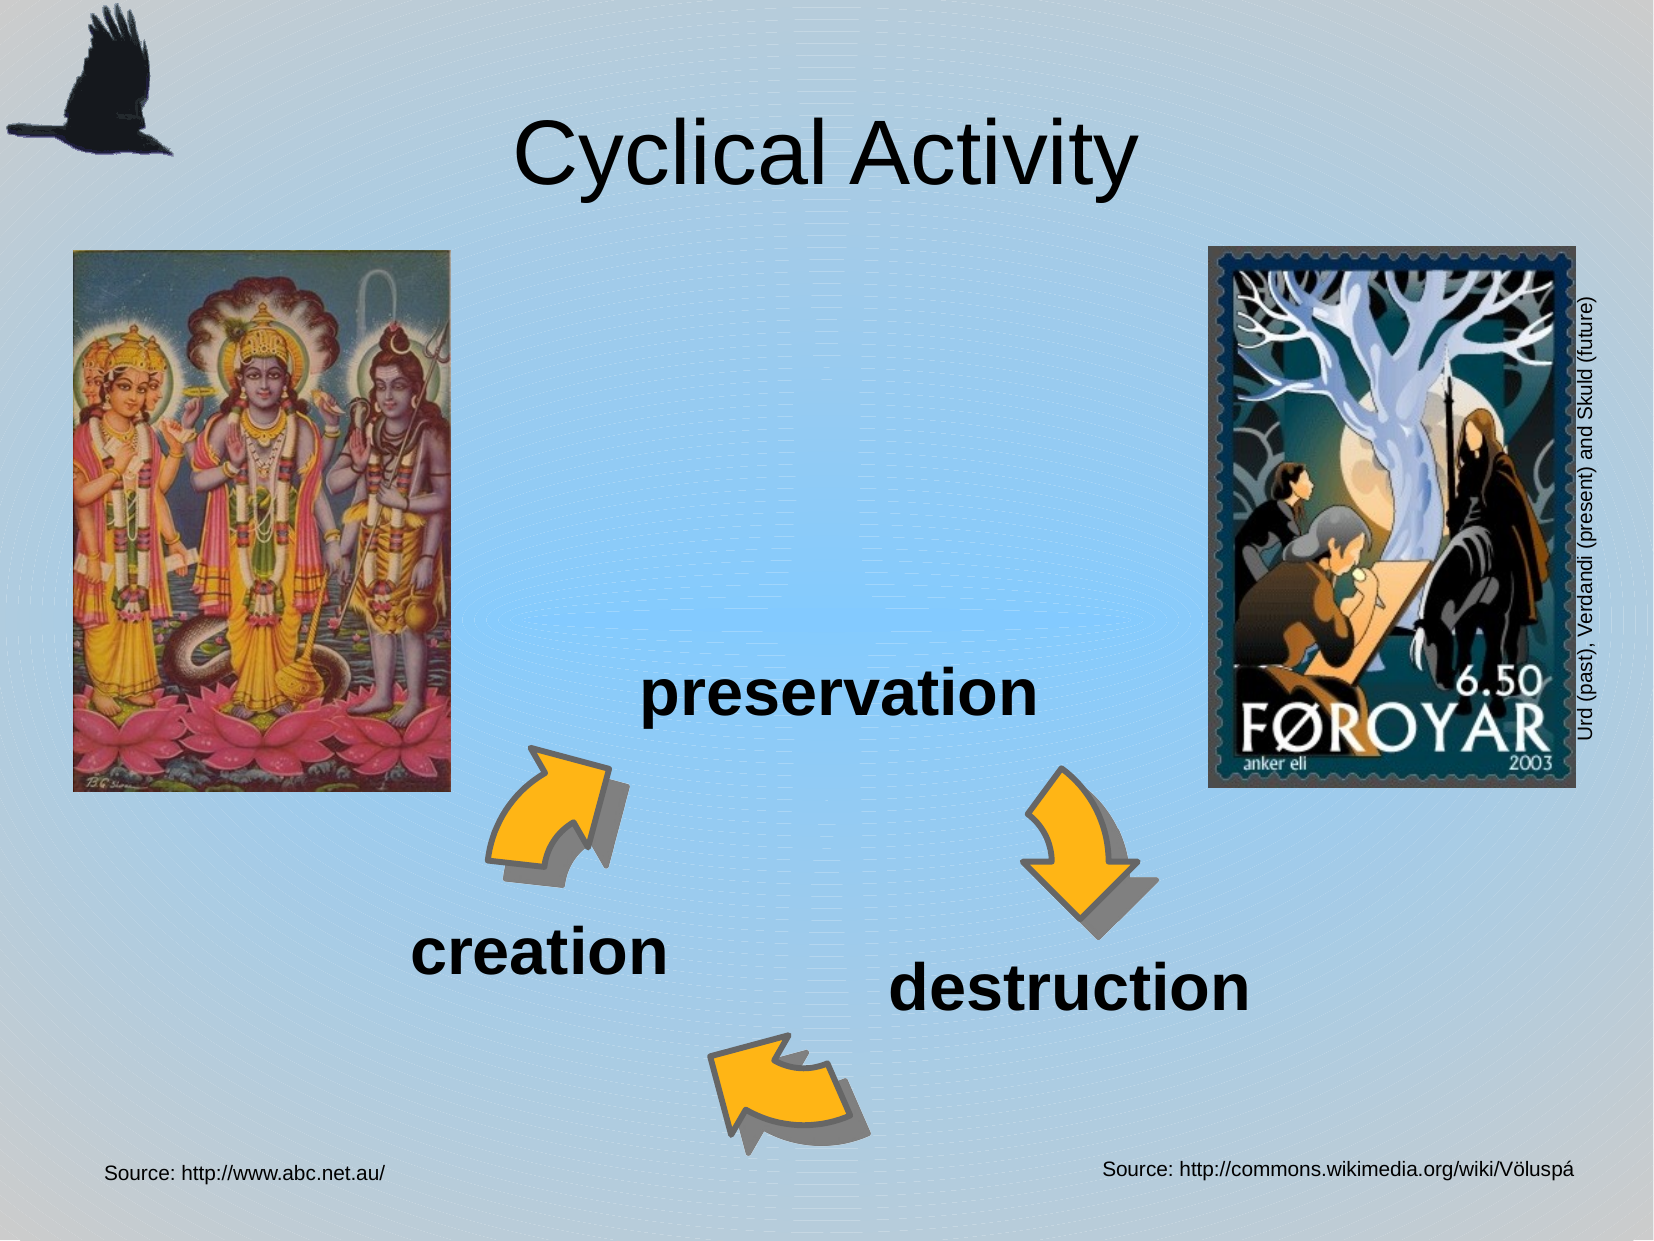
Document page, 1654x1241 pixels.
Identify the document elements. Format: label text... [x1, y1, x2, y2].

text_box preservation [604, 654, 1057, 755]
title Cyclical Activity [82, 49, 1571, 257]
picture [1208, 246, 1576, 788]
text_box creation [380, 914, 681, 1014]
text_box Source: http://commons.wikimedia.org/wiki/Völuspá [1087, 1150, 1627, 1201]
text_box Urd (past), Verdandi (present) and Skuld (future) [1565, 232, 1612, 762]
text_box destruction [835, 949, 1288, 1050]
text_box [487, 747, 610, 867]
text_box [1022, 768, 1138, 920]
picture [73, 250, 451, 792]
text_box [710, 1035, 851, 1135]
text_box Source: http://www.abc.net.au/ [89, 1154, 629, 1205]
picture [0, 0, 178, 160]
